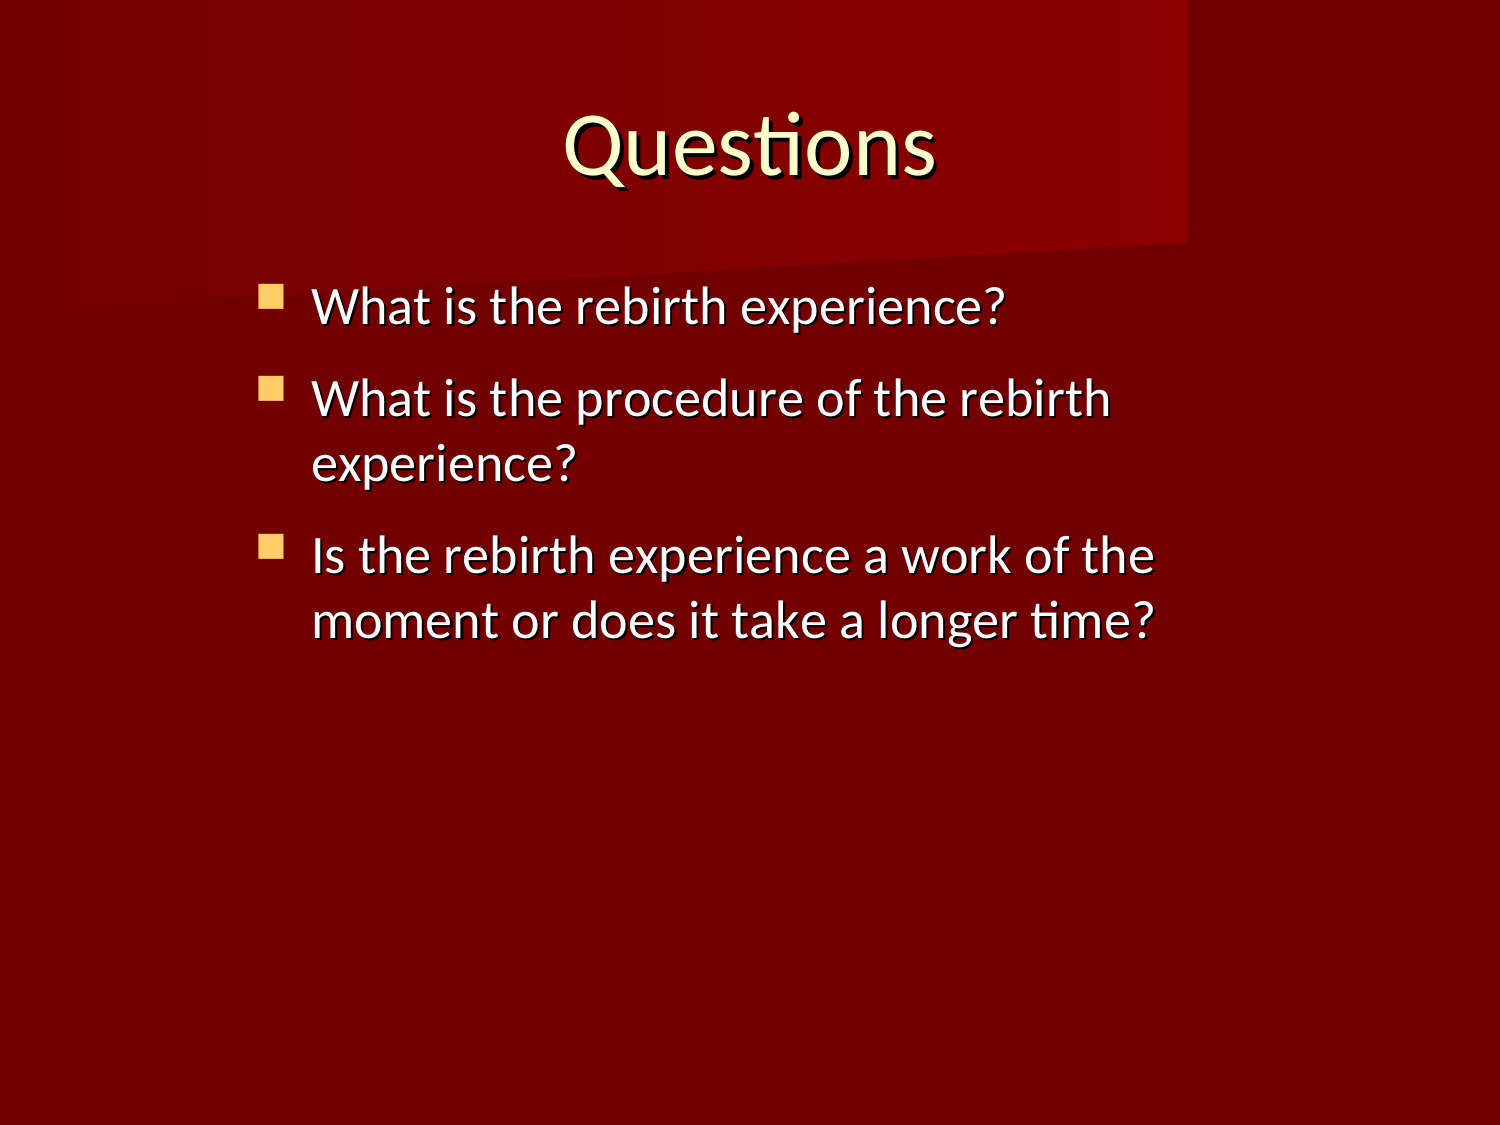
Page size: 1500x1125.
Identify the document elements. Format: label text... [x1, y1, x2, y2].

list What is the rebirth experience? What is the procedure of the rebirth experience? Is the rebirth experience a work of the moment or does it take a longer time? [240, 262, 1351, 751]
title Questions [75, 45, 1426, 233]
